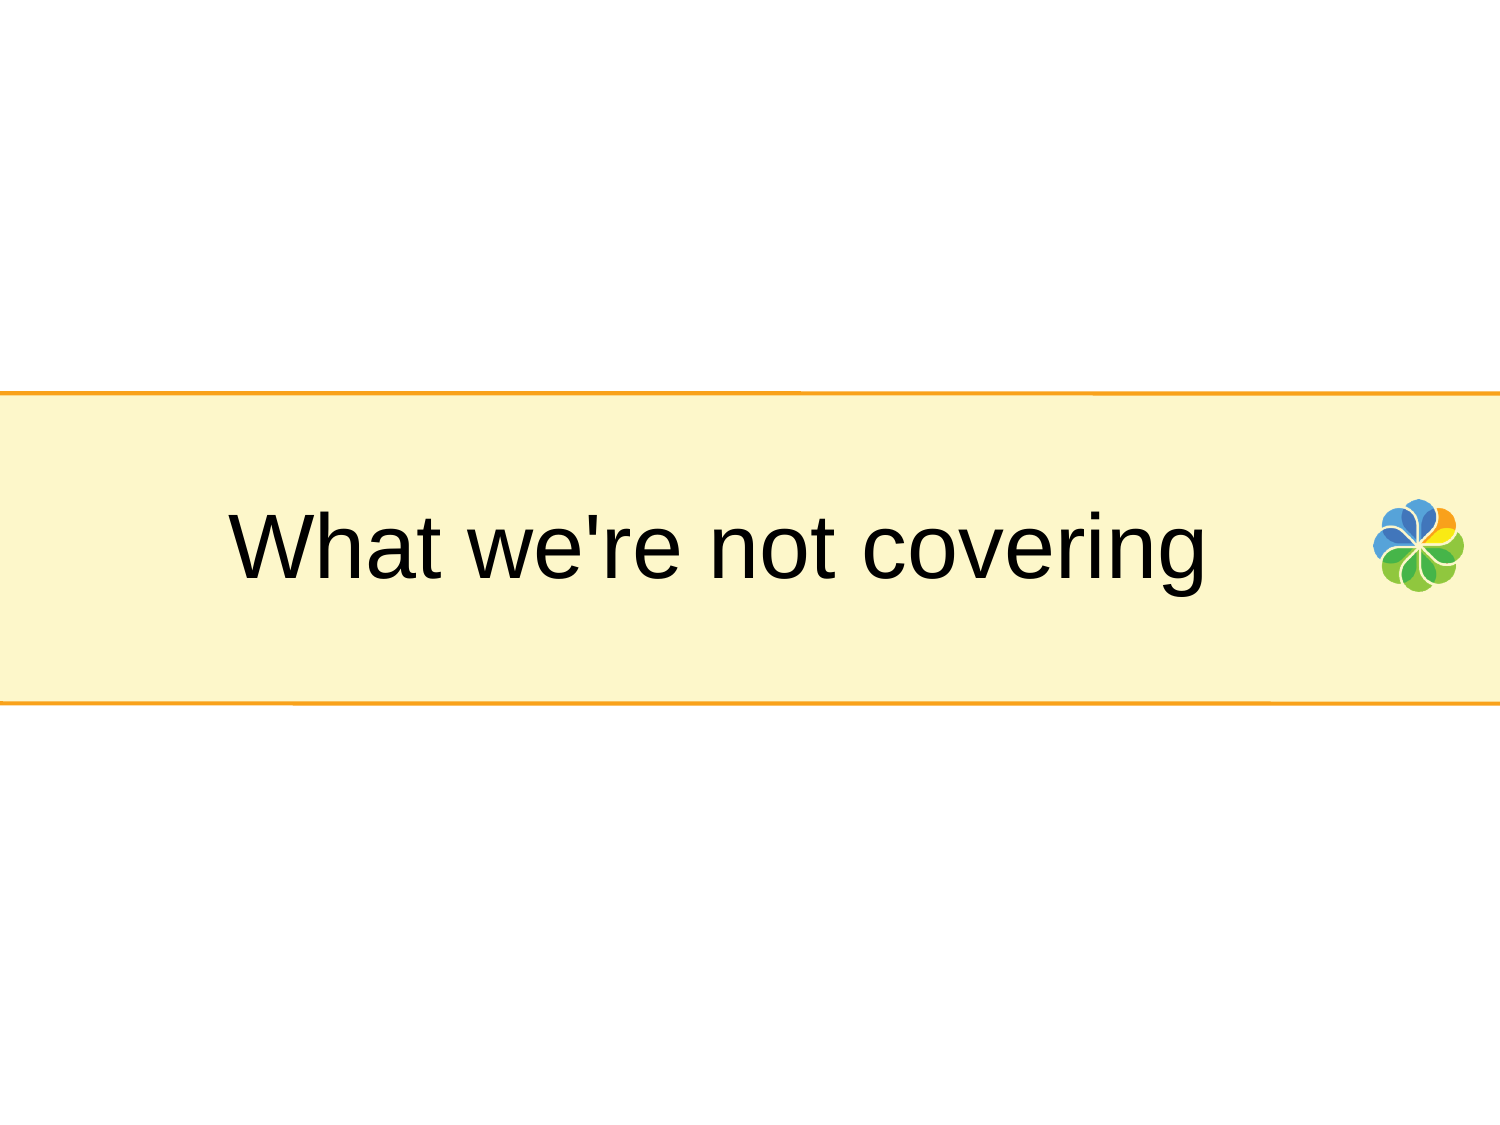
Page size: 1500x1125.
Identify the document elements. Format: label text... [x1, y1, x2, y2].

picture [1394, 499, 1464, 592]
title What we're not covering [43, 479, 1394, 618]
